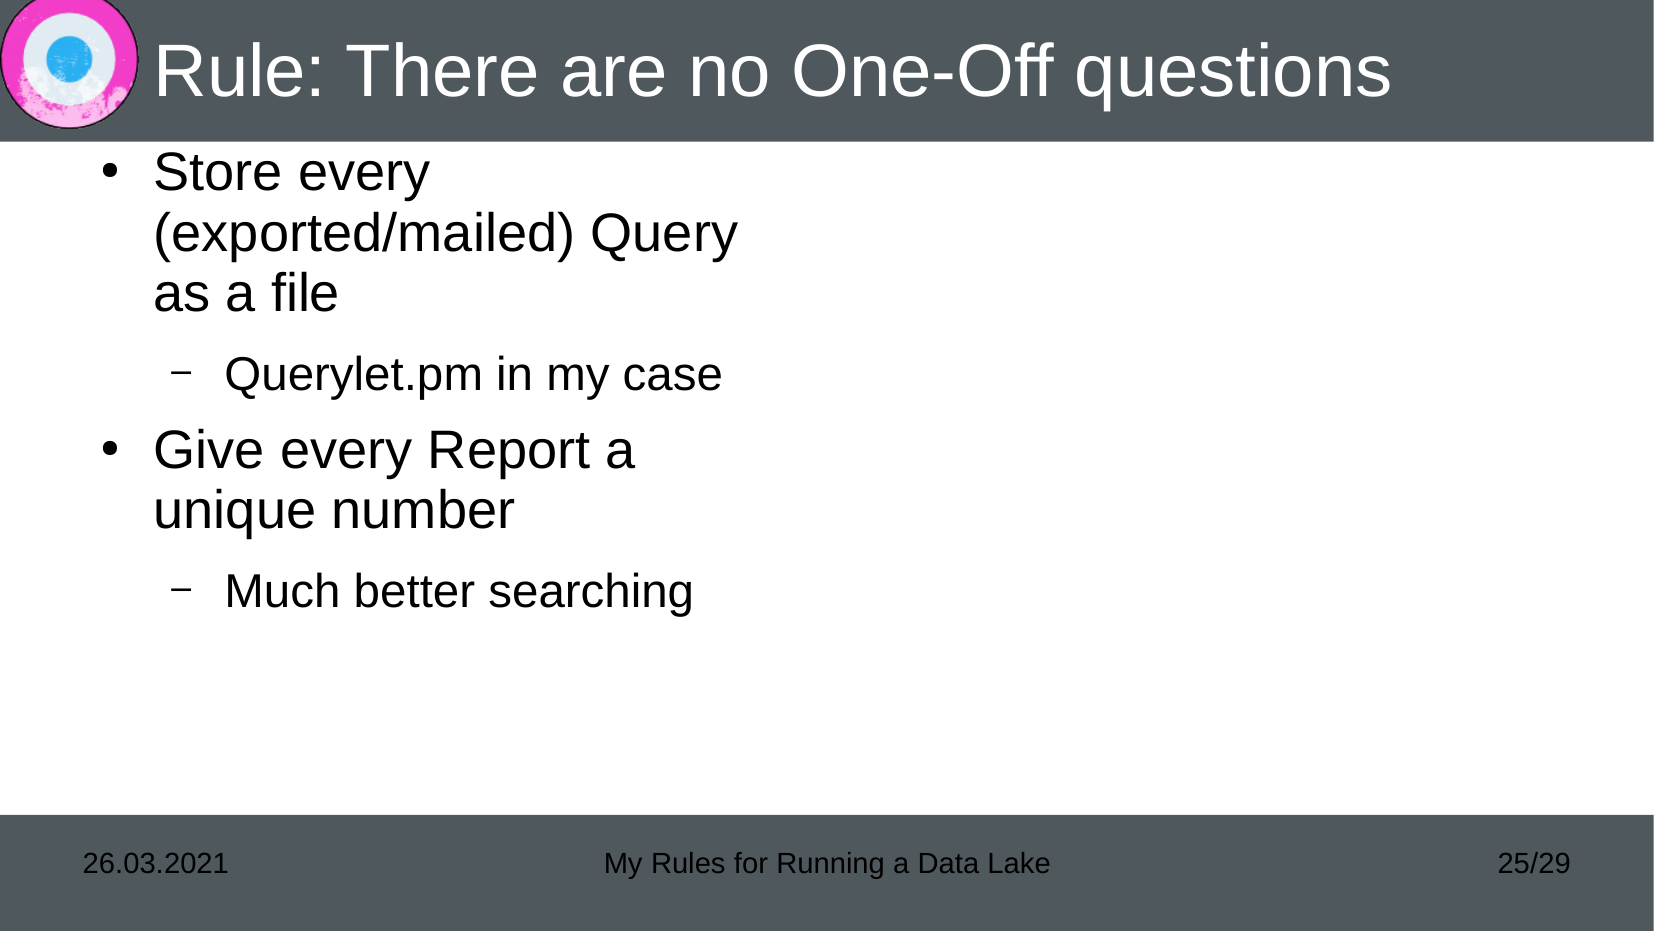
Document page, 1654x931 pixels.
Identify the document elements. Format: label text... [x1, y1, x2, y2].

title Rule: There are no One-Off questions [153, 5, 1654, 136]
picture [0, 0, 228, 148]
list Store every (exported/mailed) Query as a file Querylet.pm in my case Give every Report a unique number Much better searching [82, 141, 809, 815]
